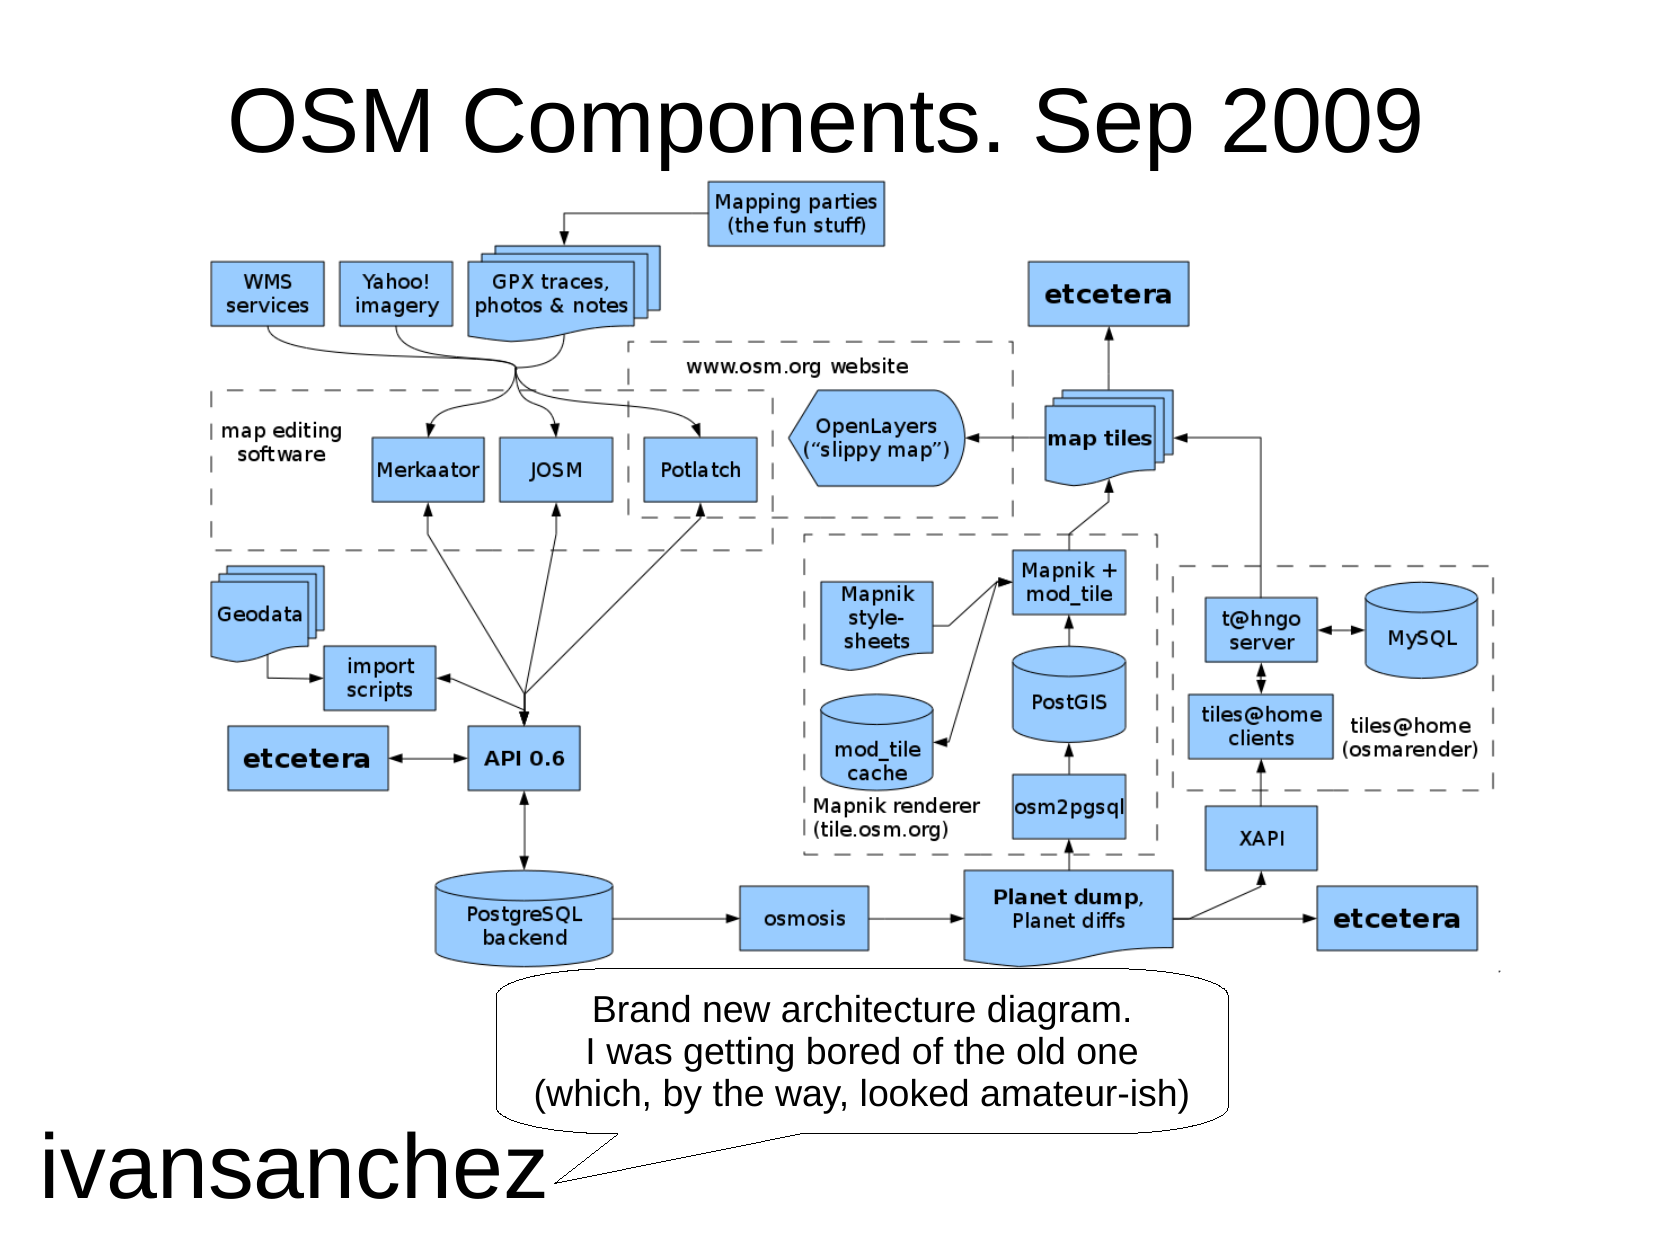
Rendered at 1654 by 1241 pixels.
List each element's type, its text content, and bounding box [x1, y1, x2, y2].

picture [200, 175, 1501, 973]
title OSM Components. Sep 2009 [82, 17, 1571, 225]
title ivansanchez [0, 1062, 591, 1241]
text_box Brand new architecture diagram. I was getting bored of the old one (which, by the way, looked amateur-ish) [496, 968, 1229, 1177]
